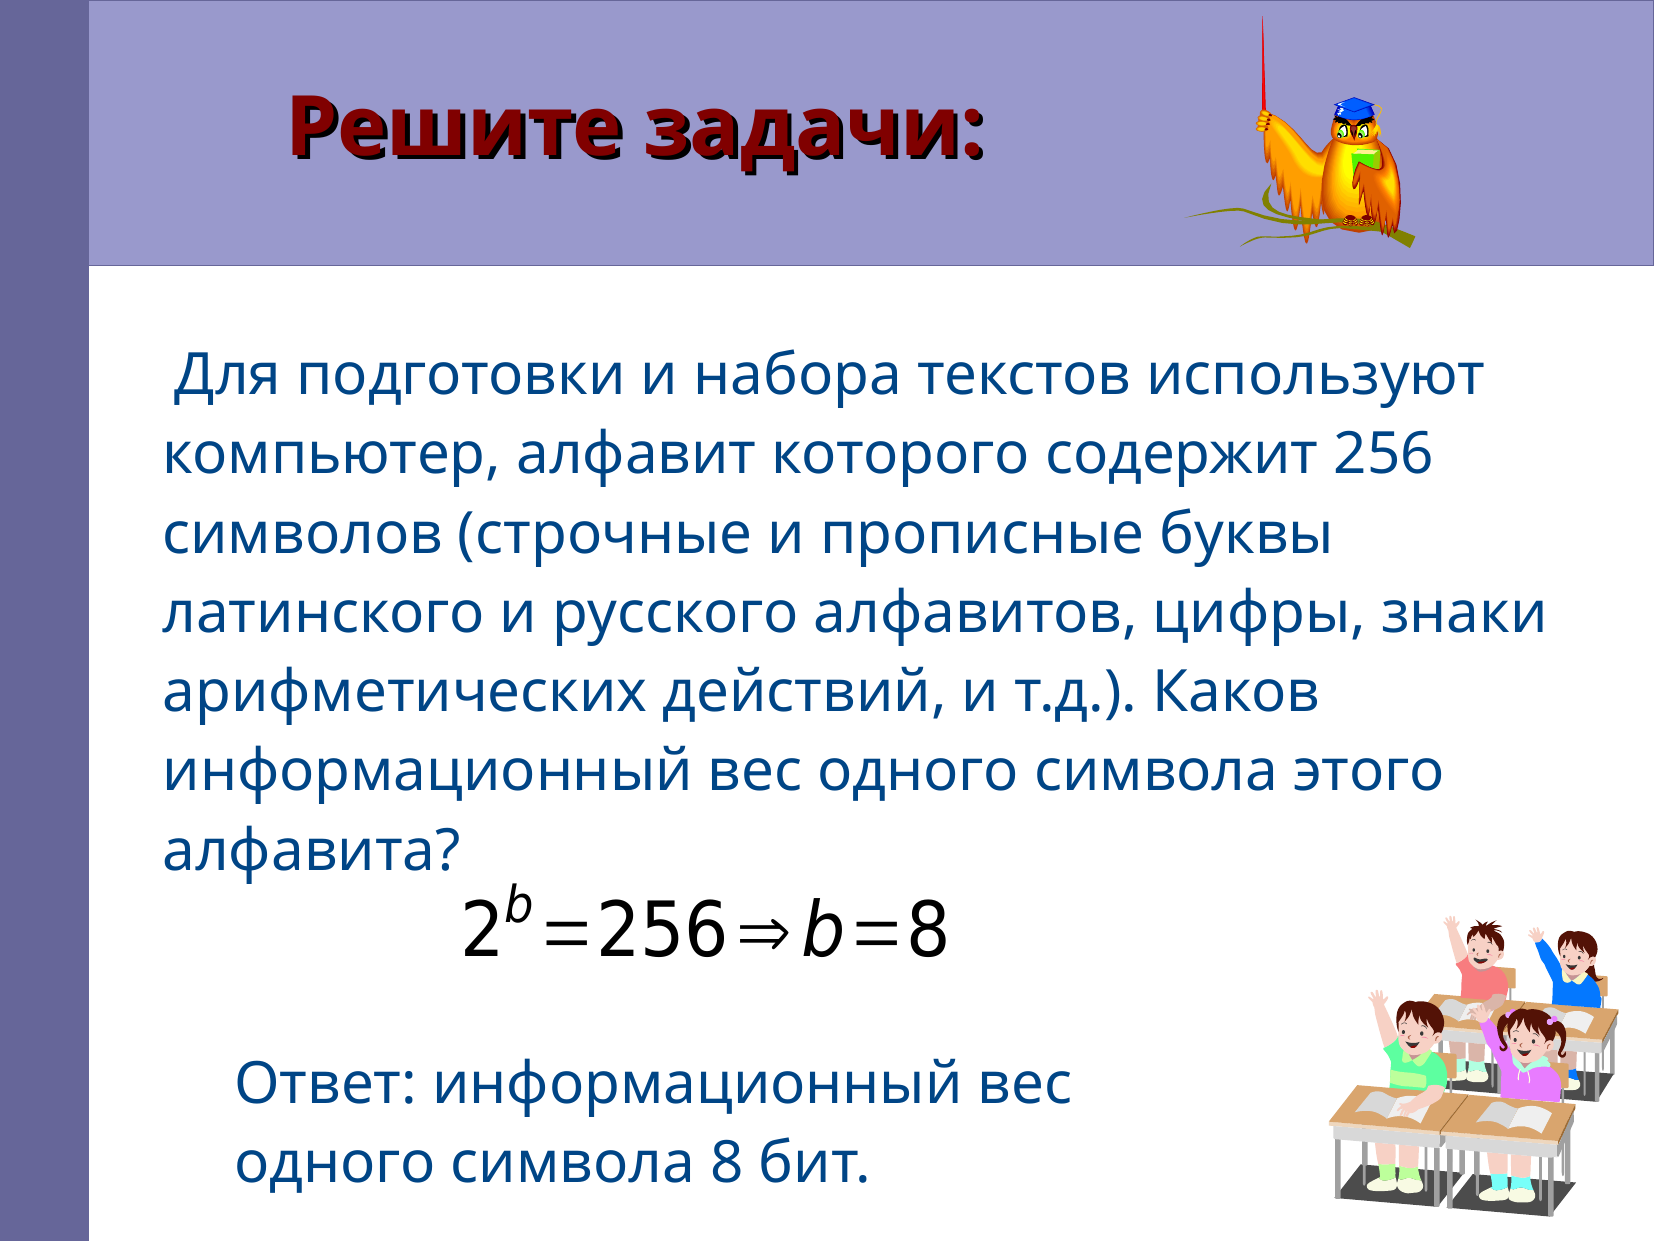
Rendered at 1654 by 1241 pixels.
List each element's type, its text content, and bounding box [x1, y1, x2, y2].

text_box Для подготовки и набора текстов используют компьютер, алфавит которого содержит 256 символов (строчные и прописные буквы латинского и русского алфавитов, цифры, знаки арифметических действий, и т.д.). Каков информационный вес одного символа этого алфавита? [147, 324, 1565, 895]
text_box Решите задачи: [147, 59, 1123, 183]
picture [1328, 915, 1619, 1217]
picture [1184, 15, 1418, 266]
text_box Ответ: информационный вес одного символа 8 бит. [219, 1033, 1093, 1208]
chart [442, 874, 974, 975]
